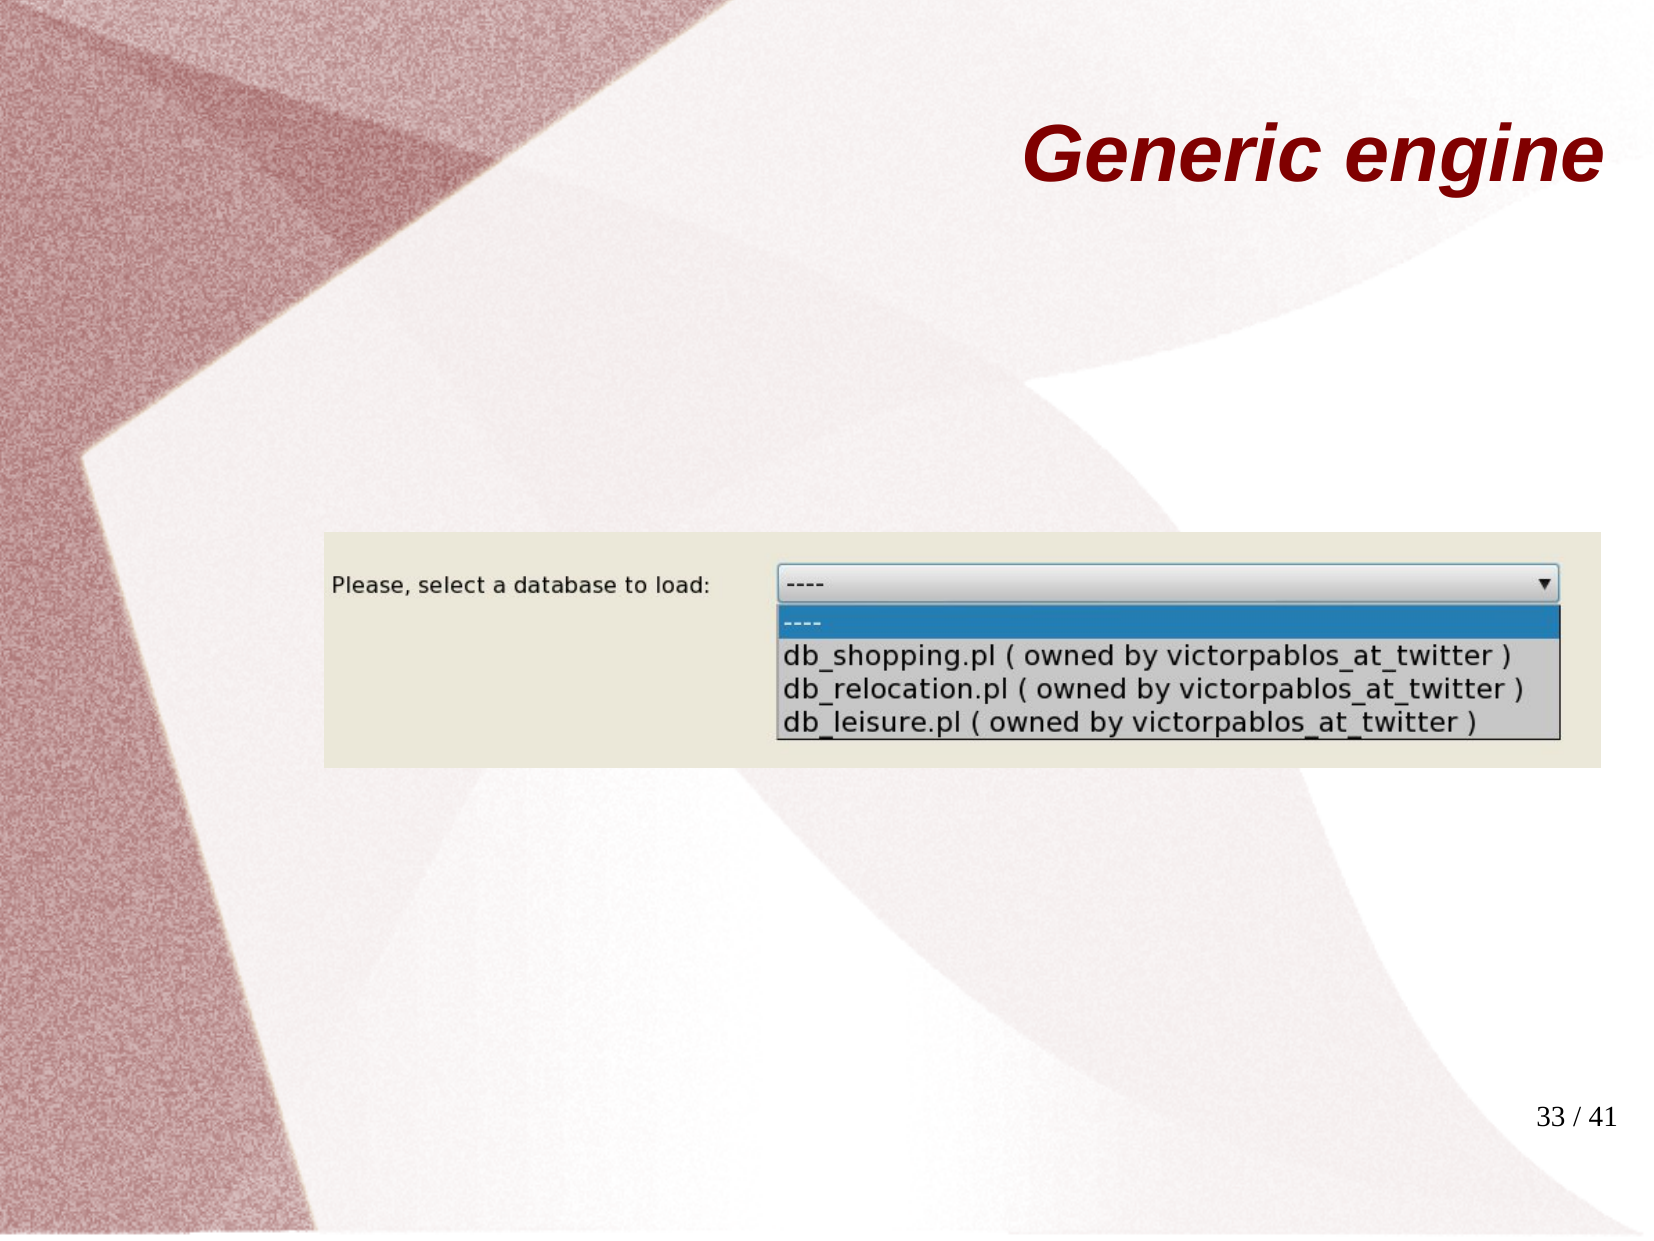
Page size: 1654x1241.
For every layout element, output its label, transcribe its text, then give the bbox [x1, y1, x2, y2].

title Generic engine [596, 49, 1607, 257]
picture [0, 0, 1654, 1241]
